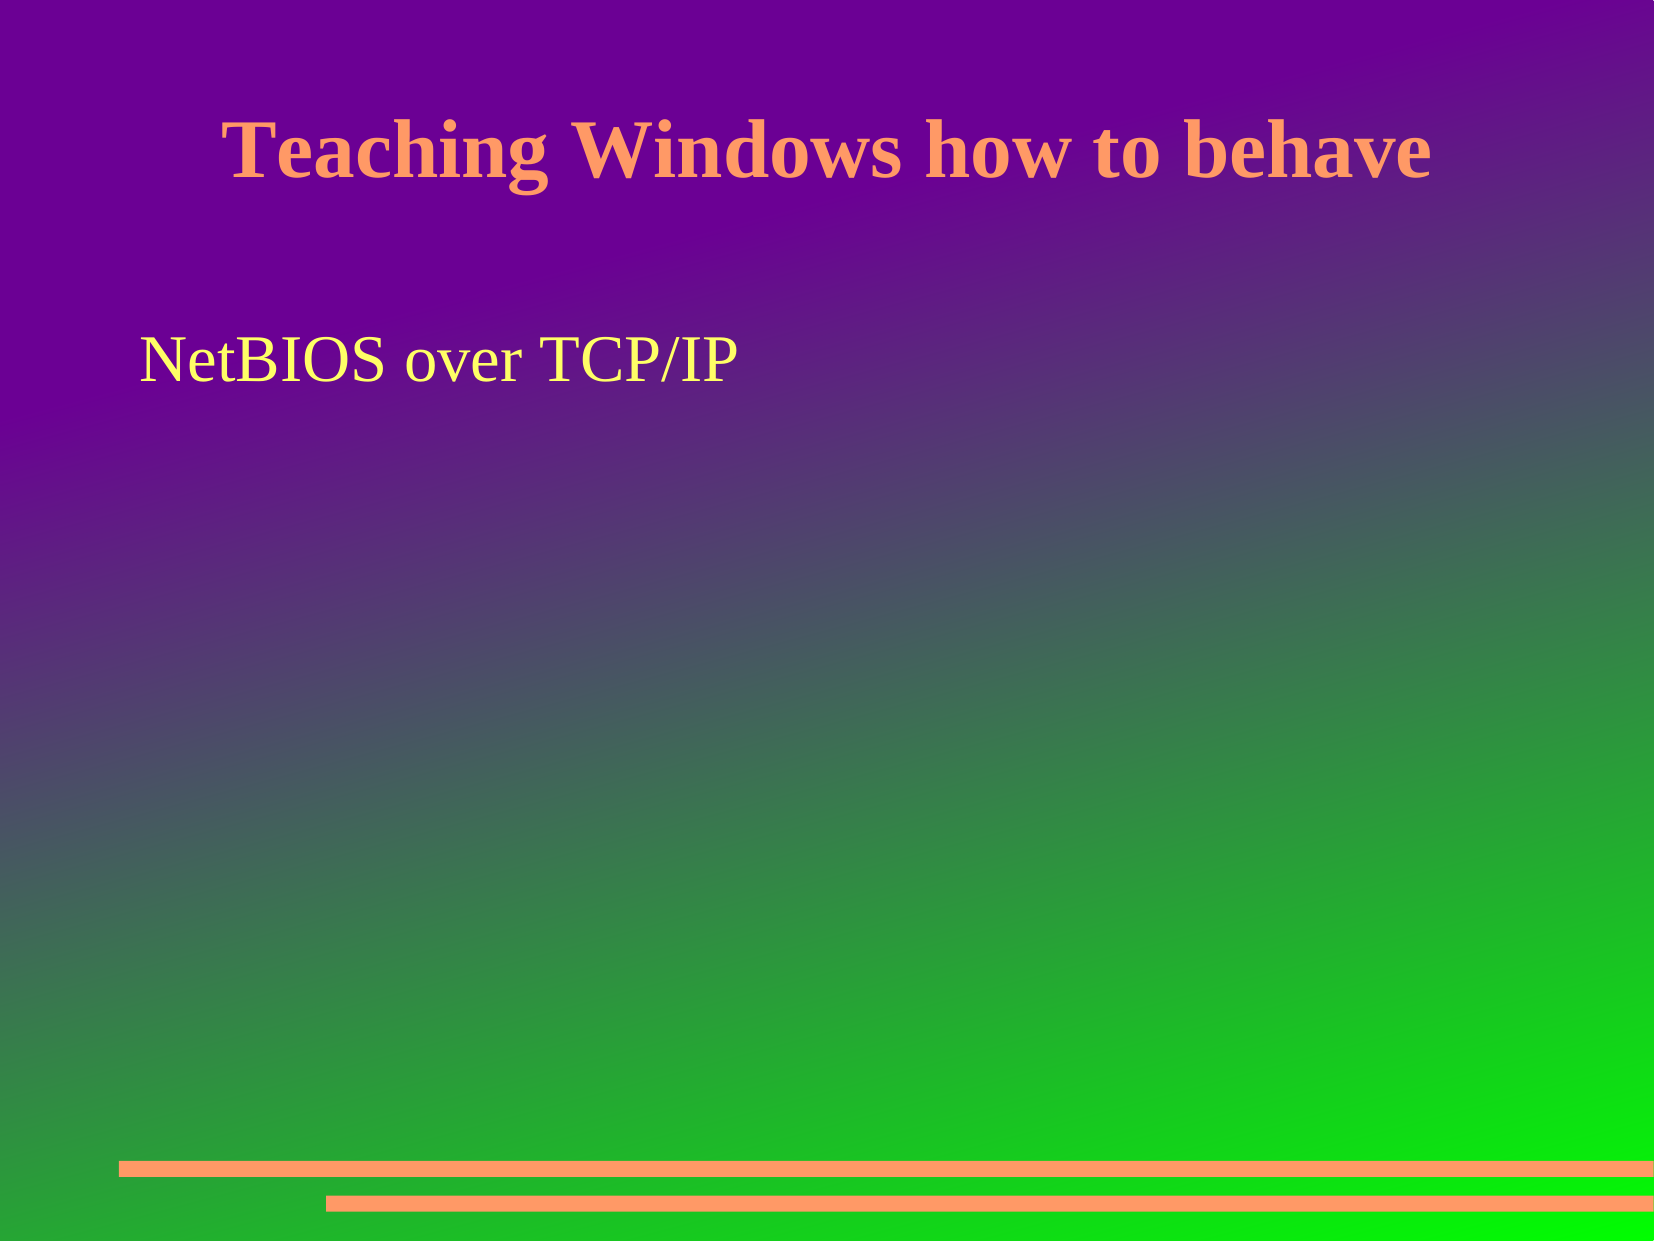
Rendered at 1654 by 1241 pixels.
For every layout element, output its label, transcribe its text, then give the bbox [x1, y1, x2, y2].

list NetBIOS over TCP/IP [121, 322, 1561, 1133]
title Teaching Windows how to behave [121, 46, 1534, 254]
